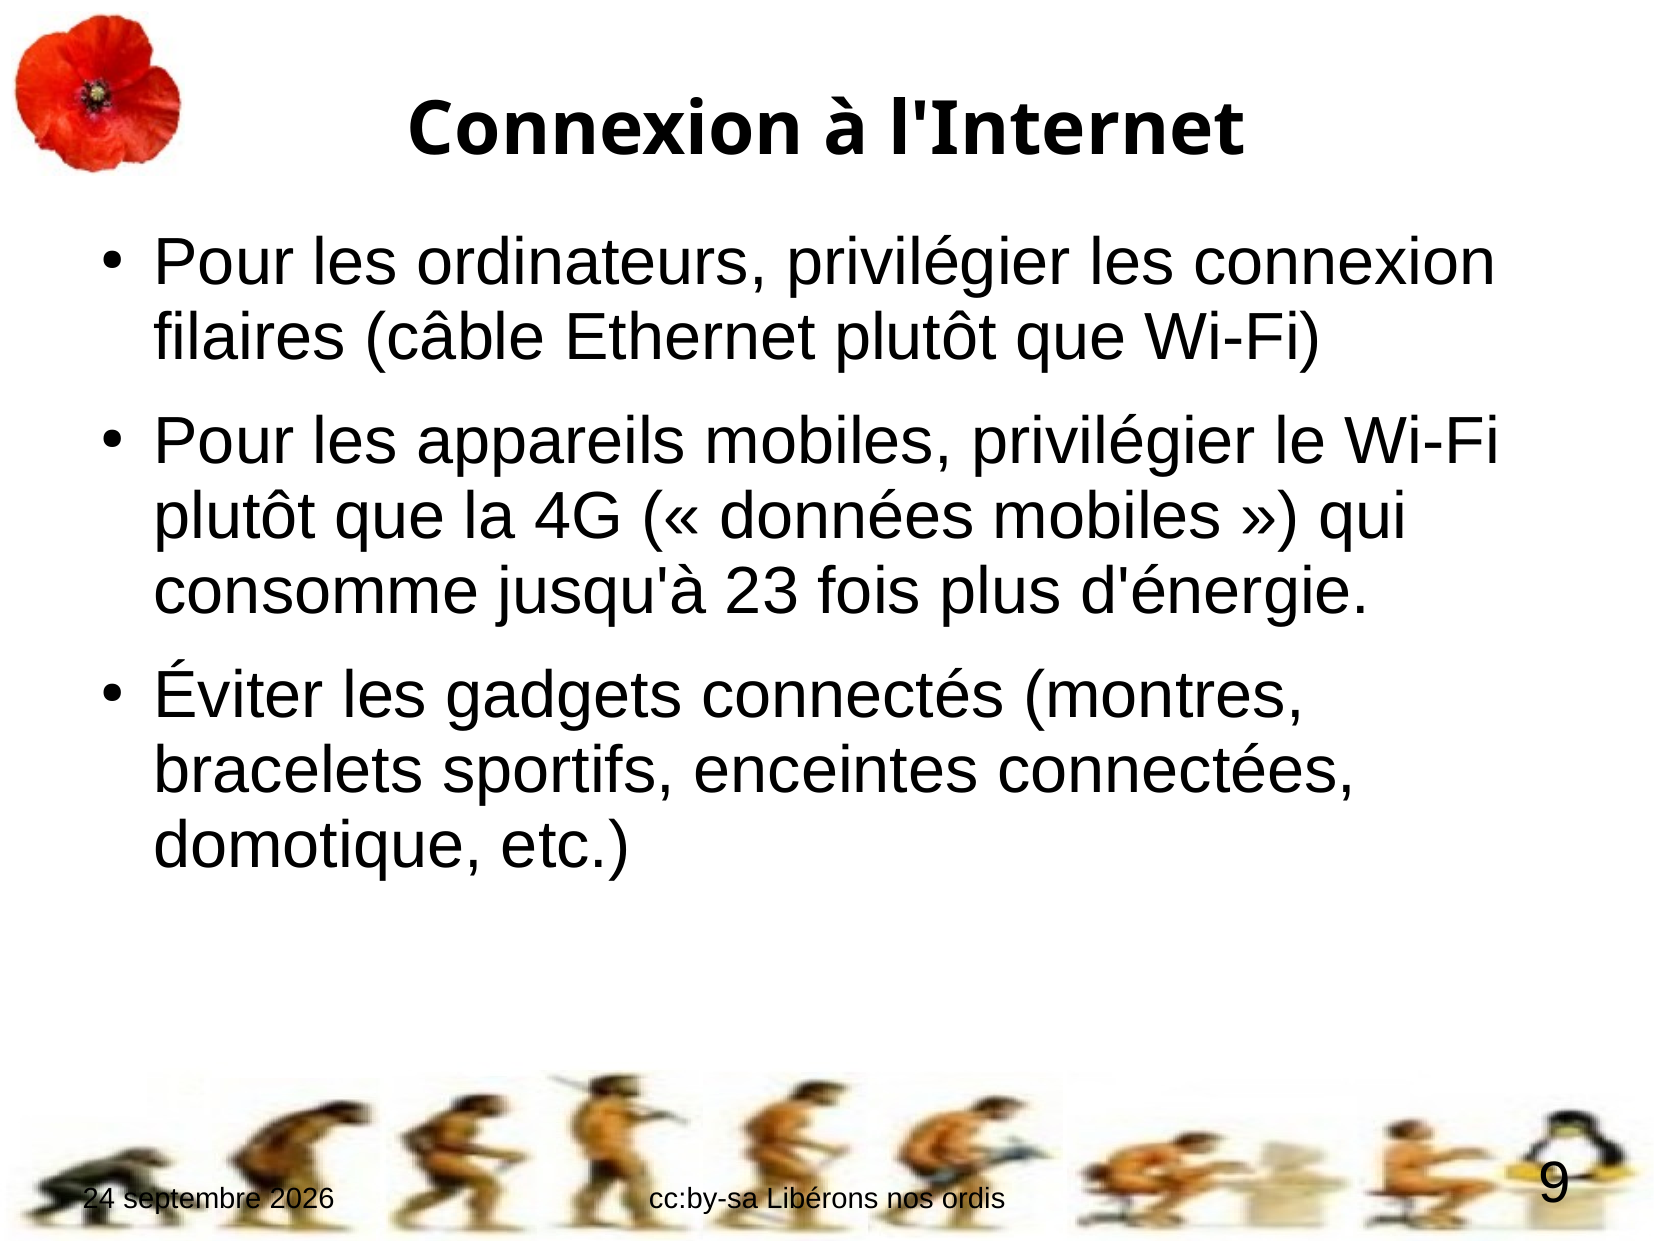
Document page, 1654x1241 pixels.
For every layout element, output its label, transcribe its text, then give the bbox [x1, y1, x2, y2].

list Pour les ordinateurs, privilégier les connexion filaires (câble Ethernet plutôt que Wi-Fi) Pour les appareils mobiles, privilégier le Wi-Fi plutôt que la 4G (« données mobiles ») qui consomme jusqu'à 23 fois plus d'énergie. Éviter les gadgets connectés (montres, bracelets sportifs, enceintes connectées, domotique, etc.) [82, 224, 1571, 1063]
picture [0, 1062, 1654, 1241]
title Connexion à l'Internet [82, 49, 1571, 201]
picture [11, 11, 185, 176]
